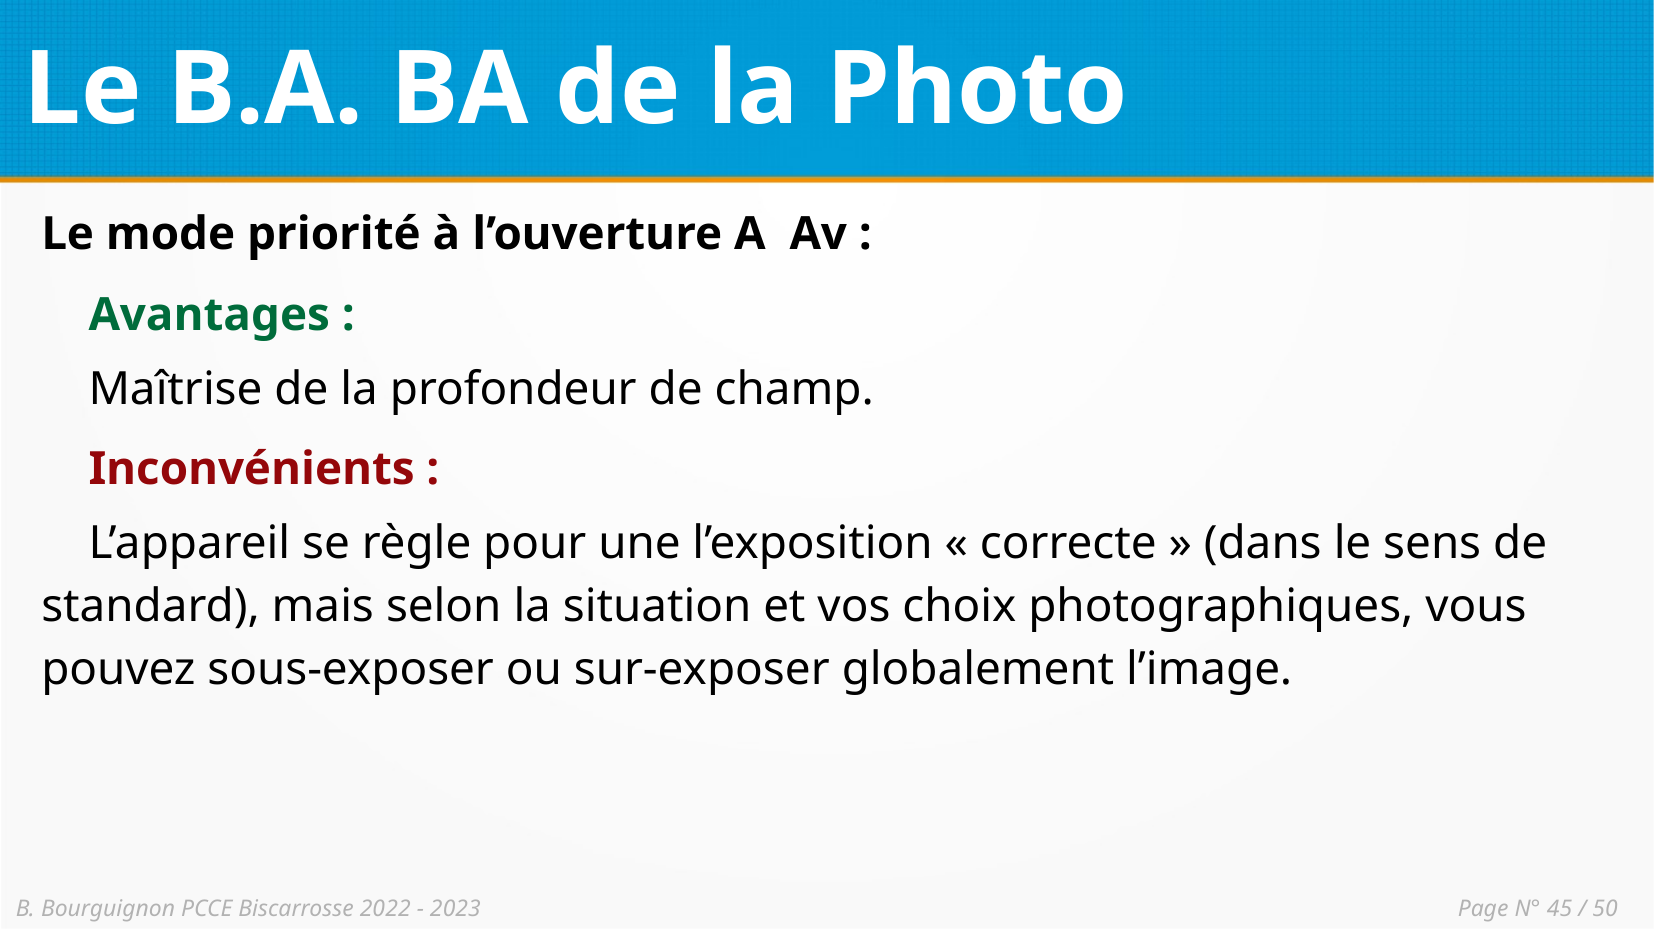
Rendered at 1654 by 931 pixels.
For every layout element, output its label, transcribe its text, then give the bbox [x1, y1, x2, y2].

text_box Le mode priorité à l’ouverture A Av : Avantages : Maîtrise de la profondeur de champ. Inconvénients : L’appareil se règle pour une l’exposition « correcte » (dans le sens de standard), mais selon la situation et vos choix photographiques, vous pouvez sous-exposer ou sur-exposer globalement l’image. [35, 194, 1607, 840]
title Le B.A. BA de la Photo [23, 11, 1630, 154]
picture [0, 175, 1654, 931]
